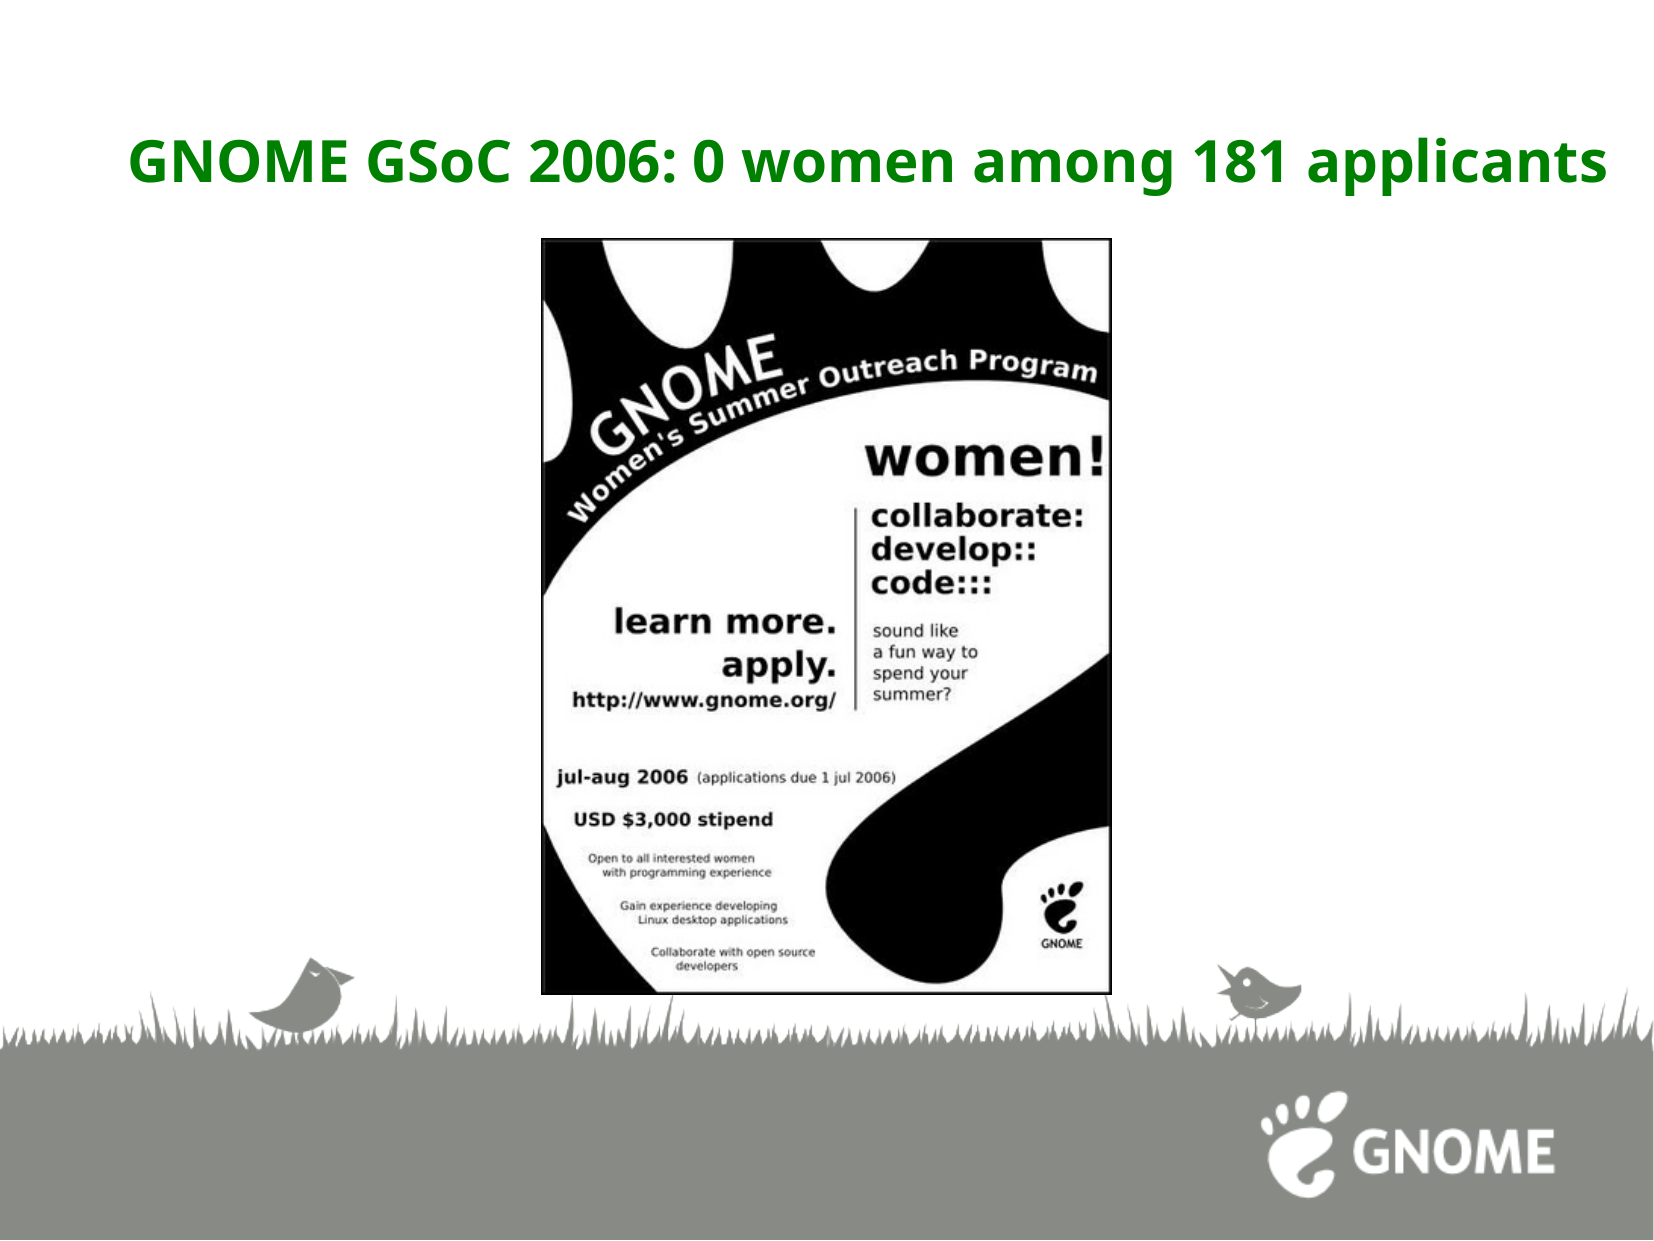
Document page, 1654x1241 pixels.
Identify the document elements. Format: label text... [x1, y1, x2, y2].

text_box GNOME GSoC 2006: 0 women among 181 applicants [112, 112, 1654, 226]
picture [0, 0, 1654, 1241]
